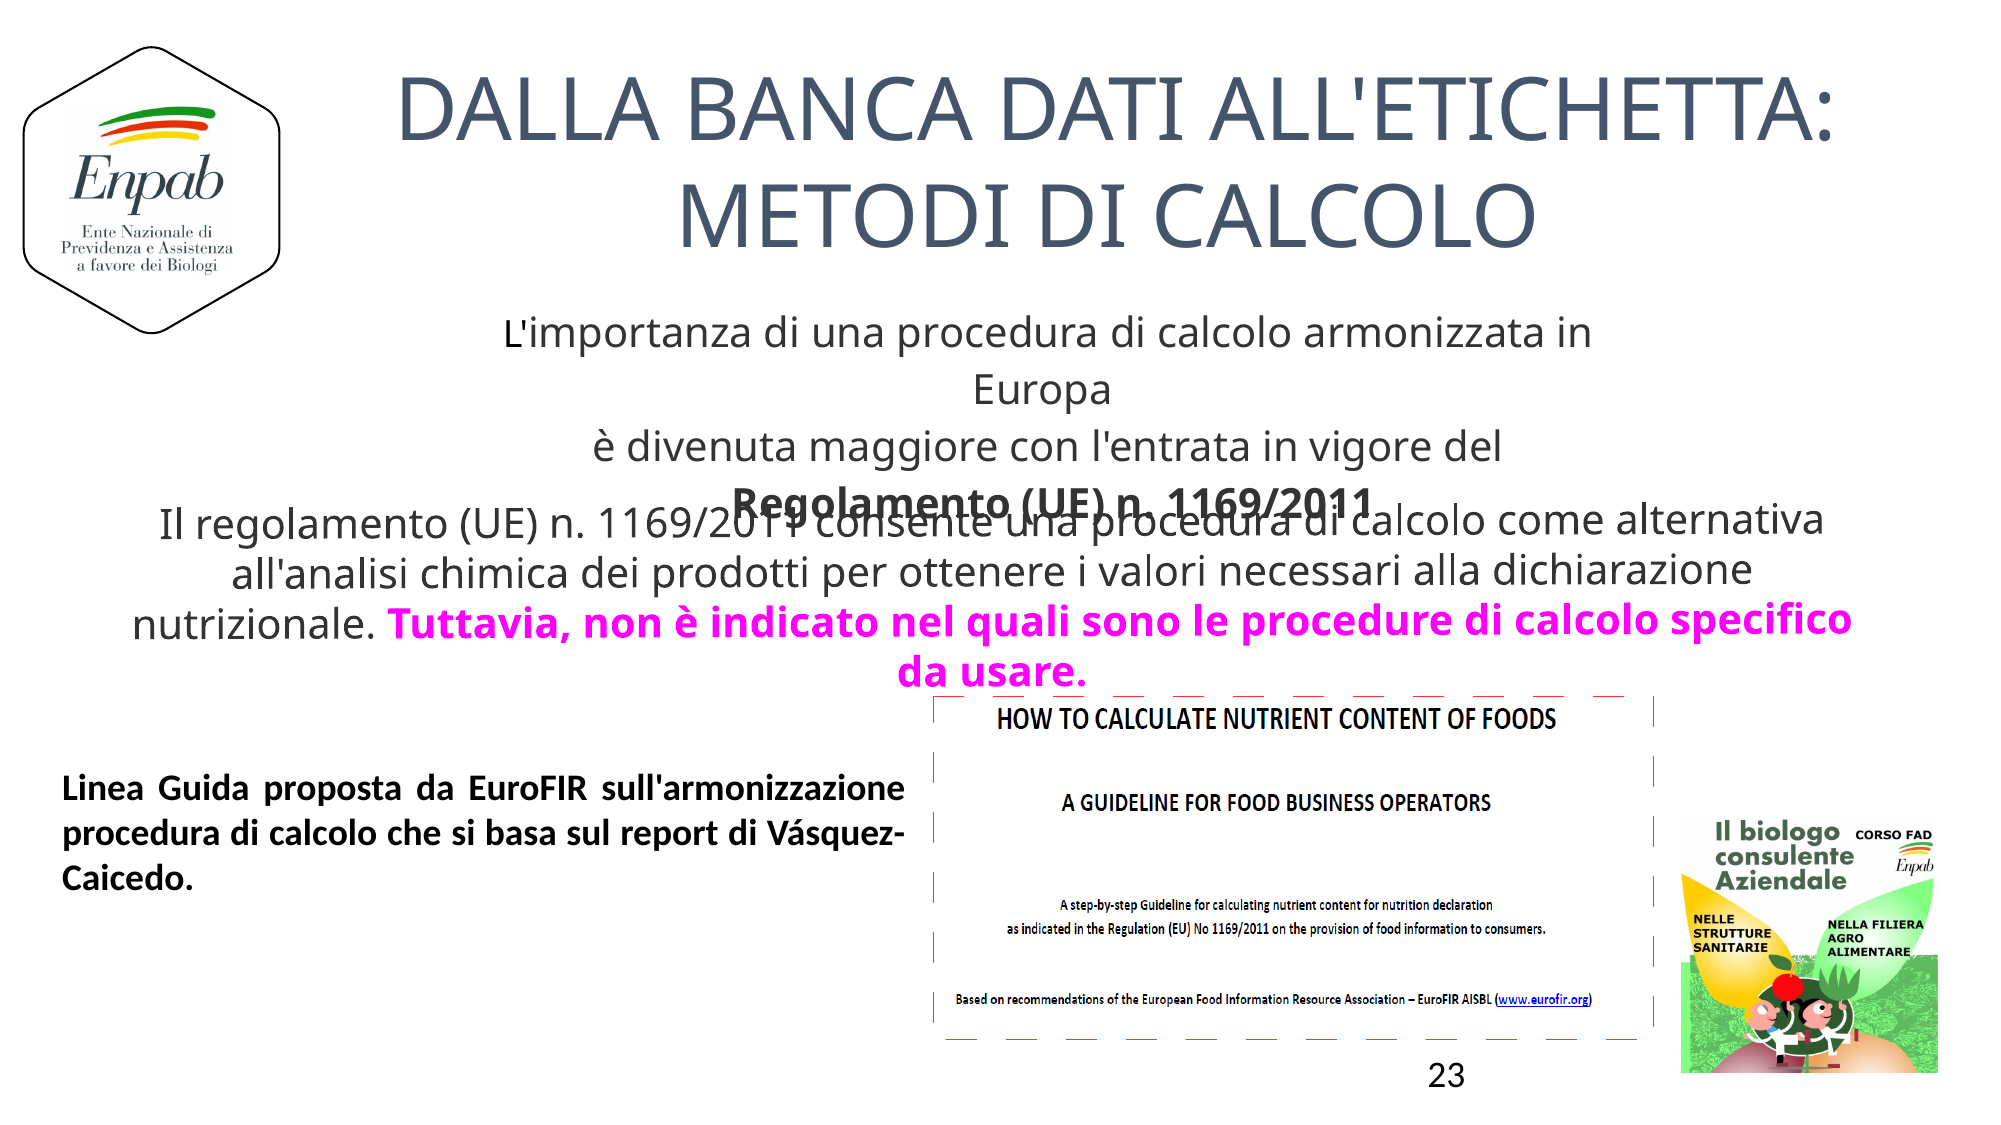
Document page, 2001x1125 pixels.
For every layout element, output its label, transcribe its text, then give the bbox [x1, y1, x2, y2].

text_box L'importanza di una procedura di calcolo armonizzata in Europa è divenuta maggiore con l'entrata in vigore del Regolamento (UE) n. 1169/2011 [442, 295, 1654, 464]
text_box Il regolamento (UE) n. 1169/2011 consente una procedura di calcolo come alternativa all'analisi chimica dei prodotti per ottenere i valori necessari alla dichiarazione nutrizionale. Tuttavia, non è indicato nel quali sono le procedure di calcolo specifico da usare. [94, 484, 1890, 706]
text_box Linea Guida proposta da EuroFIR sull'armonizzazione procedura di calcolo che si basa sul report di Vásquez-Caicedo. [47, 755, 922, 907]
text_box DALLA BANCA DATI ALL'ETICHETTA: METODI DI CALCOLO [290, 47, 1926, 265]
picture [1681, 817, 1938, 1073]
text_box [23, 47, 280, 334]
picture [933, 696, 1654, 1040]
picture [61, 101, 233, 276]
